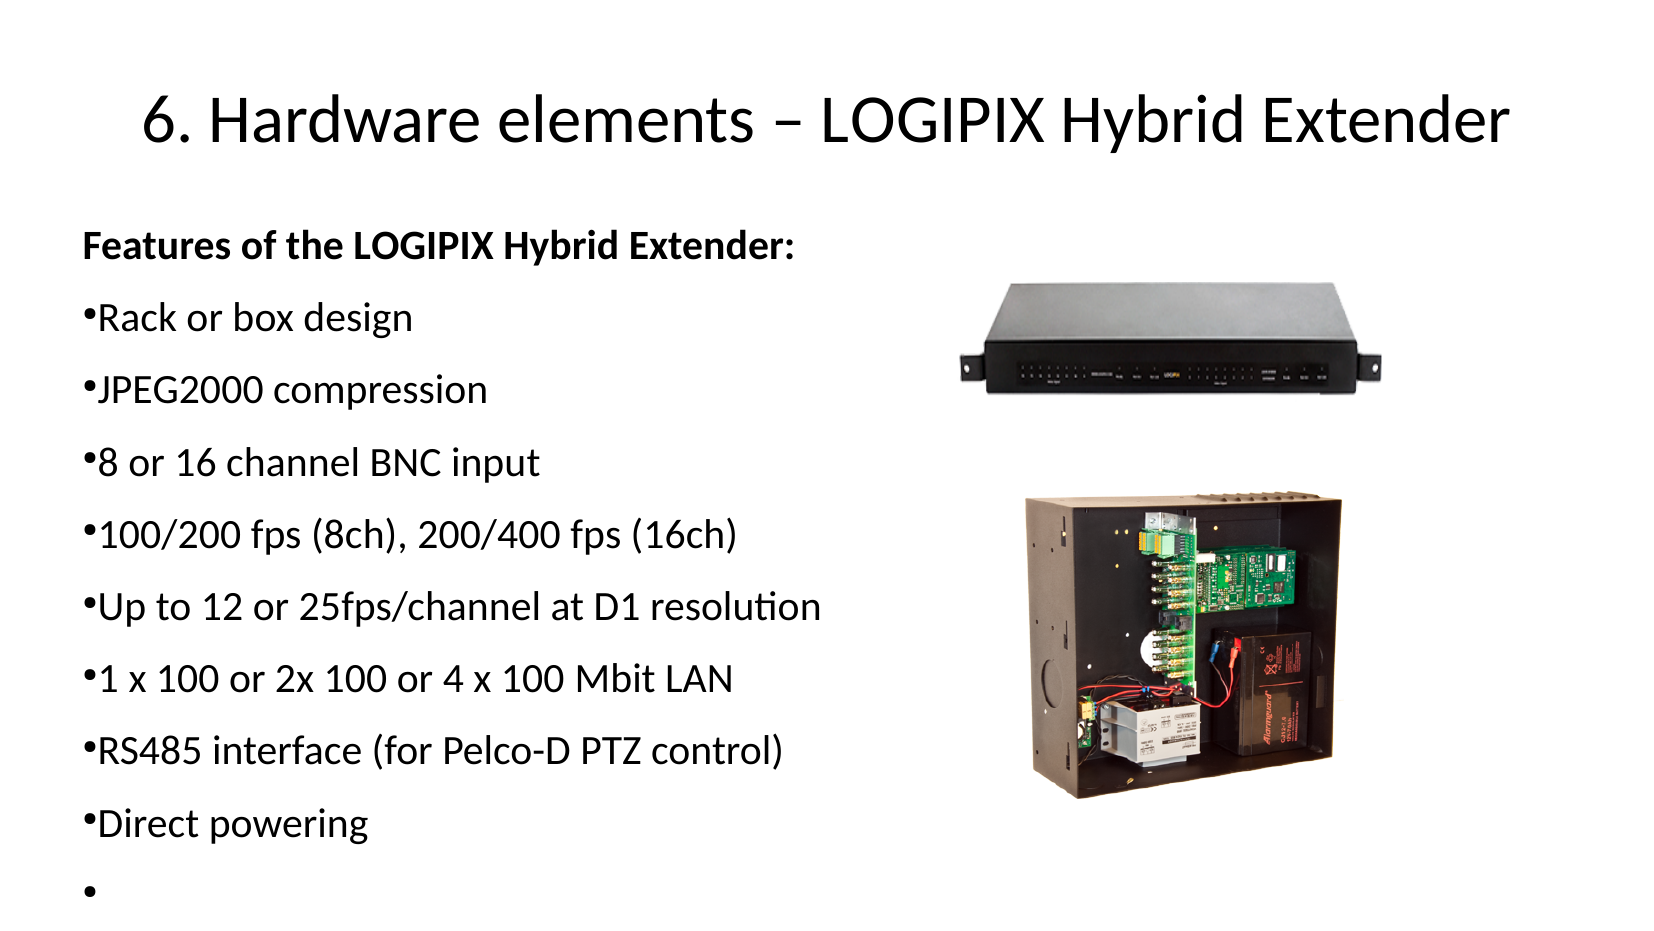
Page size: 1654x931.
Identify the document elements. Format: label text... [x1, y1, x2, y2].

picture [1025, 491, 1344, 799]
picture [957, 282, 1383, 402]
title 6. Hardware elements – LOGIPIX Hybrid Extender [82, 73, 1571, 157]
subtitle Features of the LOGIPIX Hybrid Extender: Rack or box design JPEG2000 compression 8 or 16 channel BNC input 100/200 fps (8ch), 200/400 fps (16ch) Up to 12 or 25fps/channel at D1 resolution 1 x 100 or 2x 100 or 4 x 100 Mbit LAN RS485 interface (for Pelco-D PTZ control) Direct powering [82, 217, 1571, 855]
